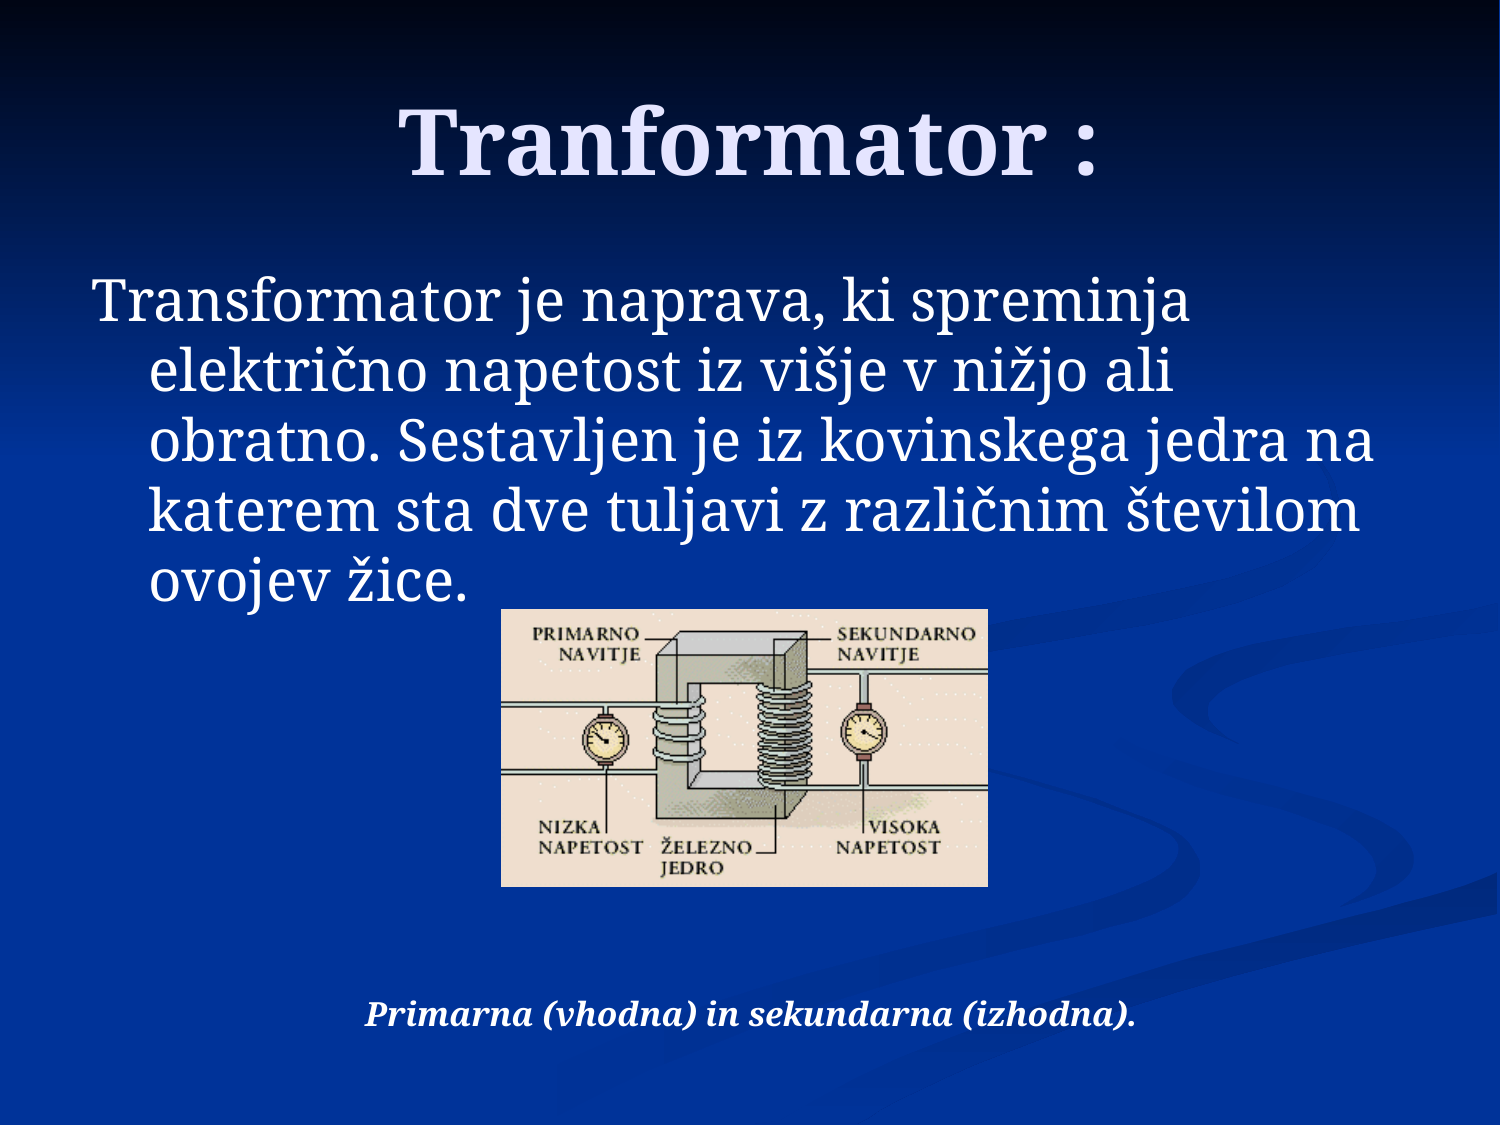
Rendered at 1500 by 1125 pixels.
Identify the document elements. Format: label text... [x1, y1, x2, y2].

title Tranformator : [75, 45, 1425, 233]
picture [501, 609, 988, 887]
list Transformator je naprava, ki spreminja električno napetost iz višje v nižjo ali obratno. Sestavljen je iz kovinskega jedra na katerem sta dve tuljavi z različnim številom ovojev žice. Primarna (vhodna) in sekundarna (izhodna). [76, 255, 1427, 998]
